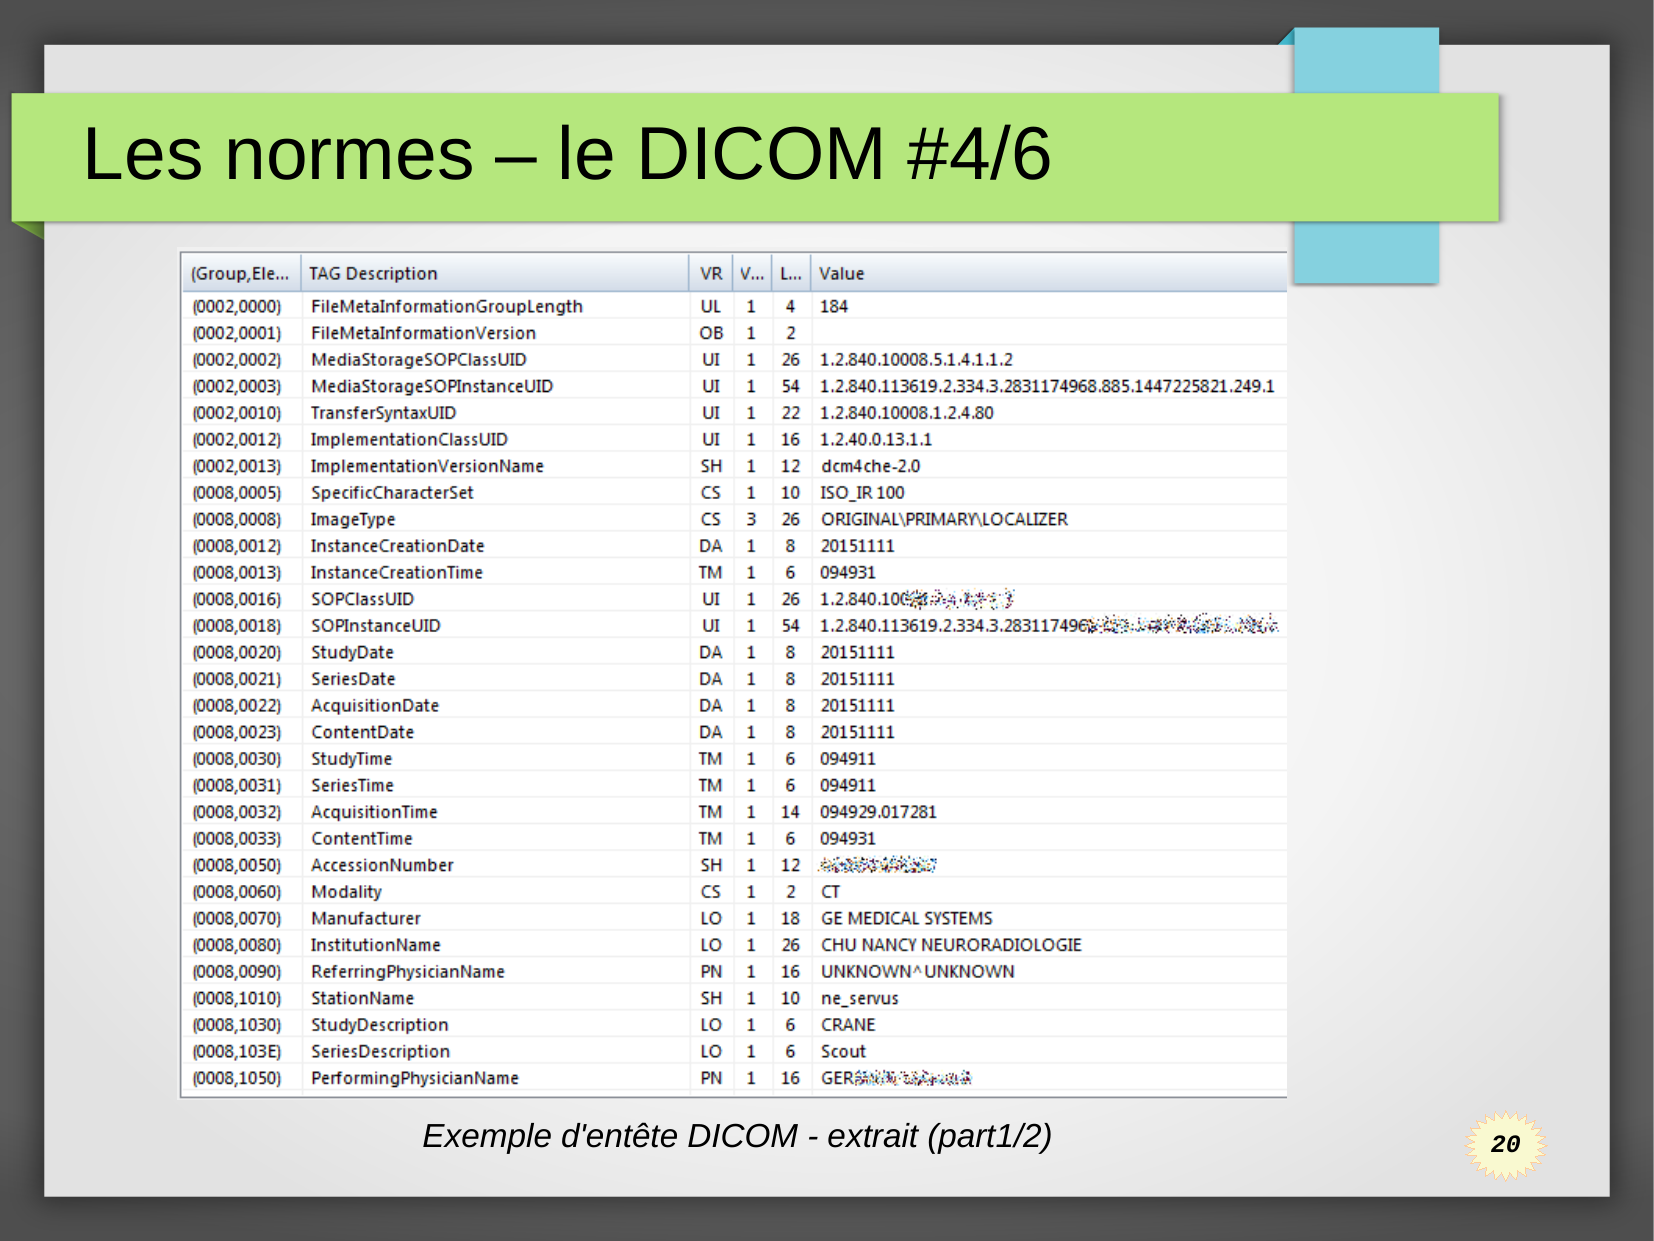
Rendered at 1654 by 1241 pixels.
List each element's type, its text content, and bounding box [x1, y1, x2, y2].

title Les normes – le DICOM #4/6 [82, 94, 1264, 213]
picture [0, 0, 1654, 1241]
text_box Exemple d'entête DICOM - extrait (part1/2) [200, 1103, 1276, 1170]
